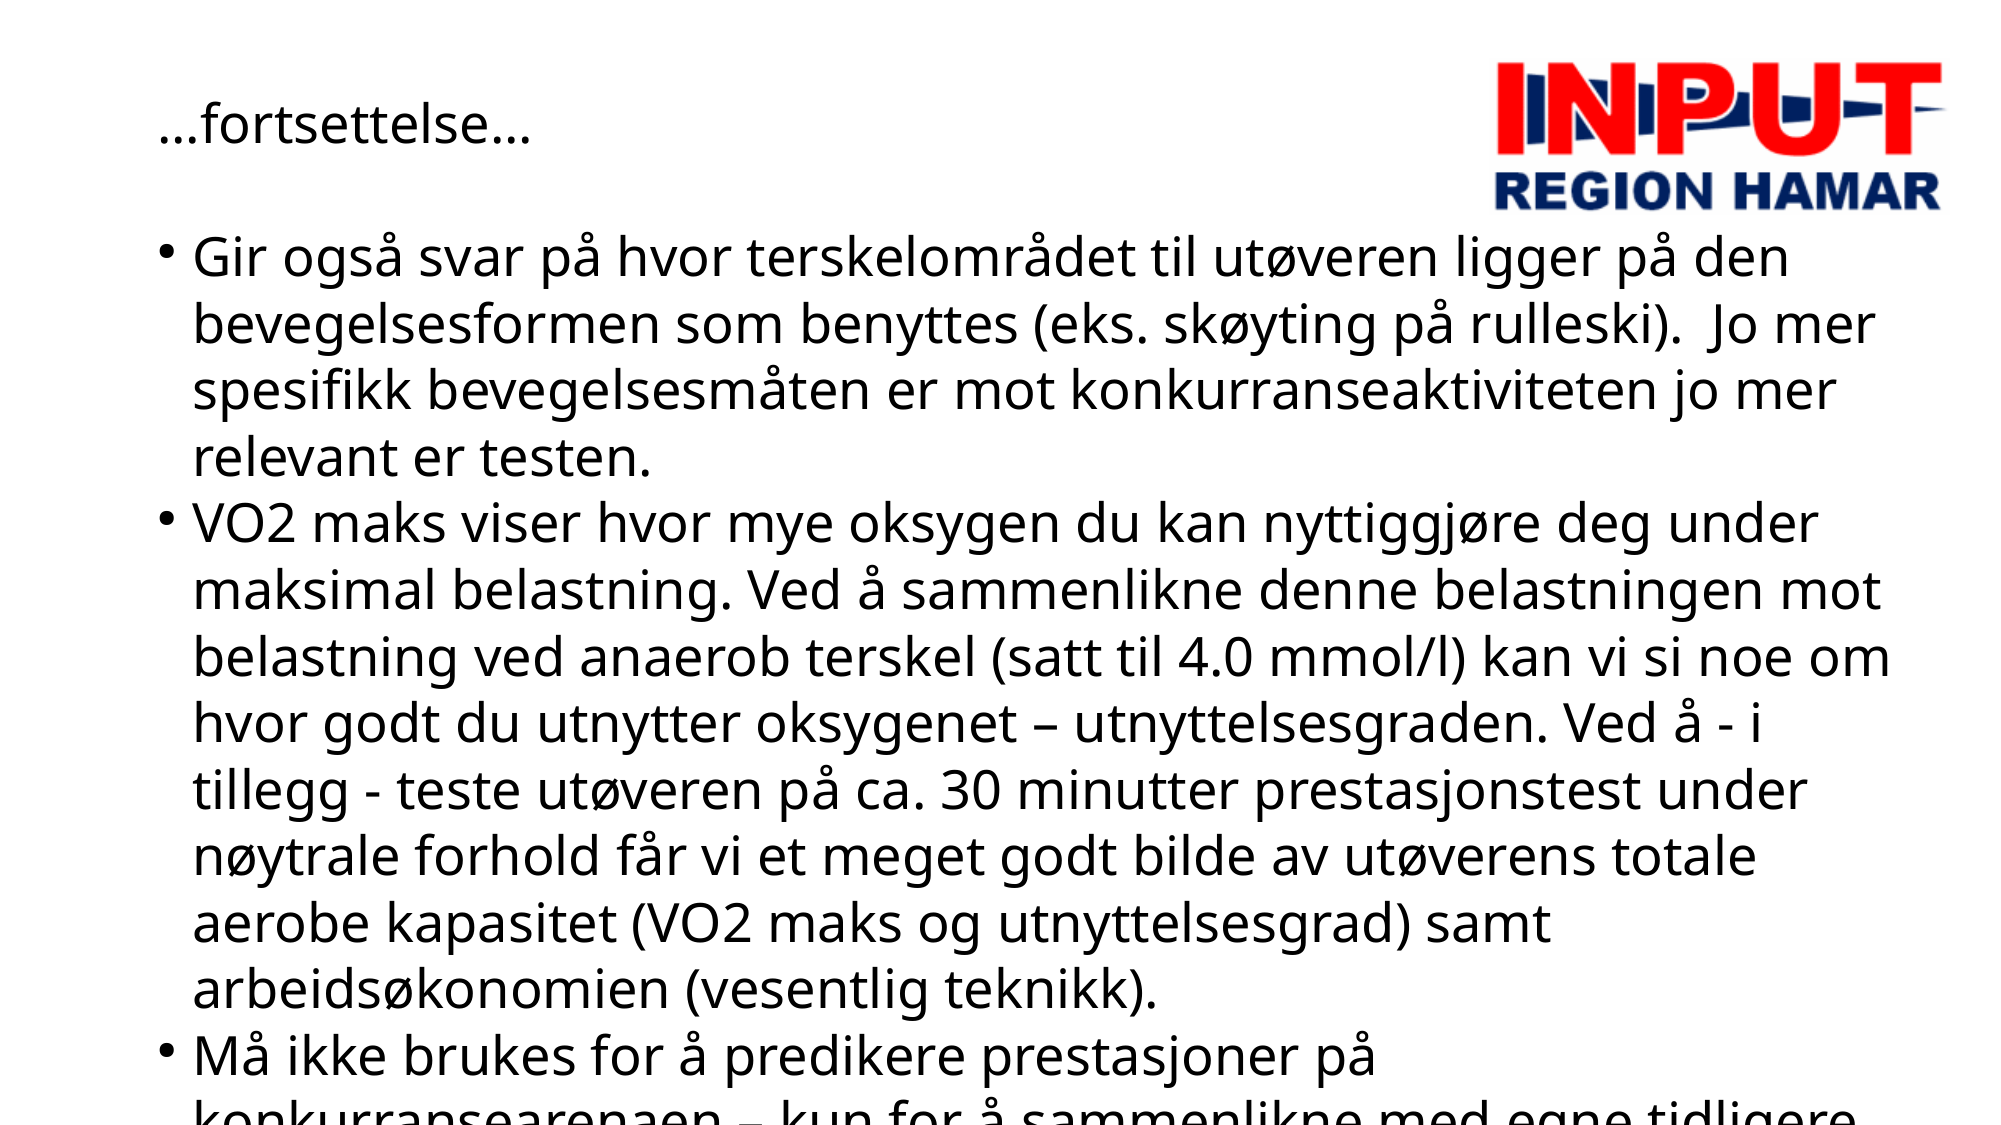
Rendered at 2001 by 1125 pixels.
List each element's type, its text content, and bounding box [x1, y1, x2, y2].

picture [1489, 58, 1950, 215]
text_box ...fortsettelse... Gir også svar på hvor terskelområdet til utøveren ligger på den bevegelsesformen som benyttes (eks. skøyting på rulleski). Jo mer spesifikk bevegelsesmåten er mot konkurranseaktiviteten jo mer relevant er testen. VO2 maks viser hvor mye oksygen du kan nyttiggjøre deg under maksimal belastning. Ved å sammenlikne denne belastningen mot belastning ved anaerob terskel (satt til 4.0 mmol/l) kan vi si noe om hvor godt du utnytter oksygenet – utnyttelsesgraden. Ved å - i tillegg - teste utøveren på ca. 30 minutter prestasjonstest under nøytrale forhold får vi et meget godt bilde av utøverens totale aerobe kapasitet (VO2 maks og utnyttelsesgrad) samt arbeidsøkonomien (vesentlig teknikk). Må ikke brukes for å predikere prestasjoner på konkurransearenaen – kun for å sammenlikne med egne tidligere tester. [142, 82, 1932, 1125]
